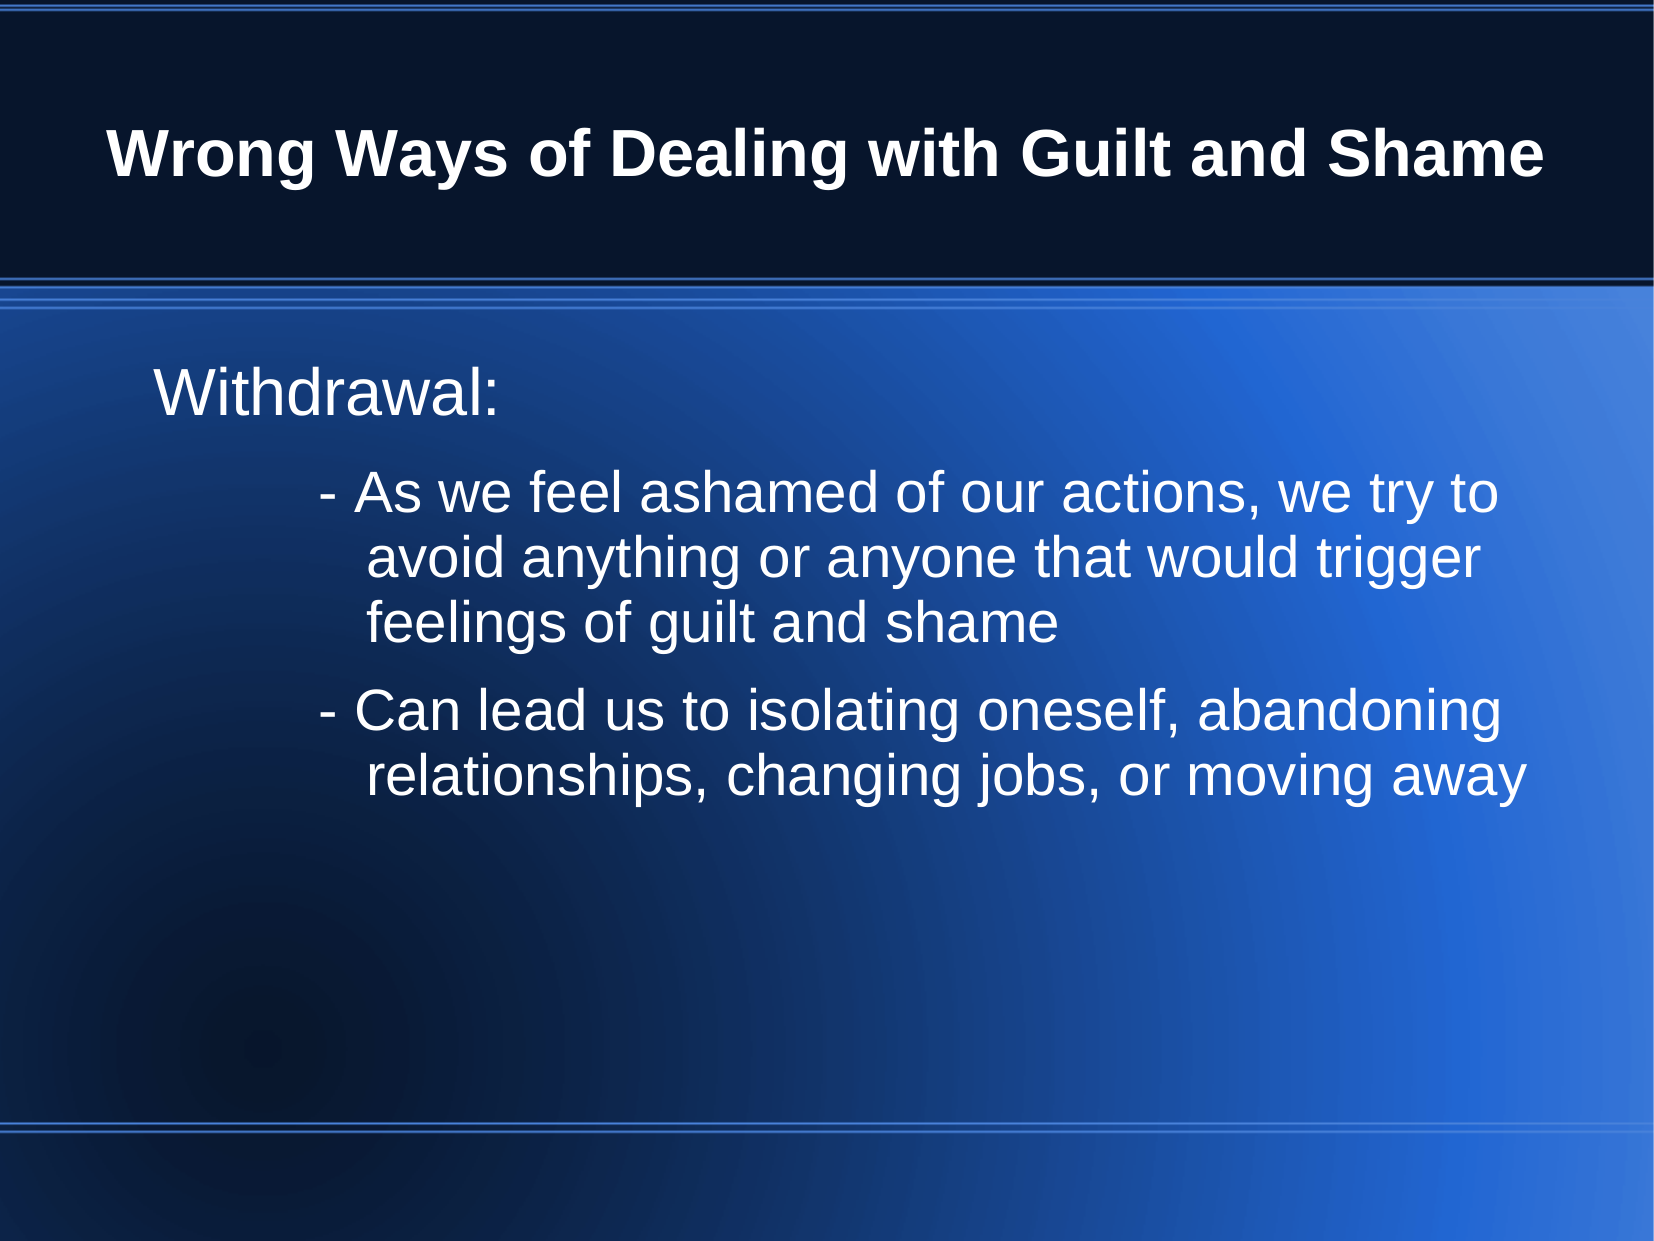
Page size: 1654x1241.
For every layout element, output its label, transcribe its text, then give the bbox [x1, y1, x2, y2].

picture [0, 0, 1654, 1241]
list Withdrawal: - As we feel ashamed of our actions, we try to avoid anything or anyone that would trigger feelings of guilt and shame - Can lead us to isolating oneself, abandoning relationships, changing jobs, or moving away [82, 355, 1571, 1058]
title Wrong Ways of Dealing with Guilt and Shame [82, 49, 1571, 257]
